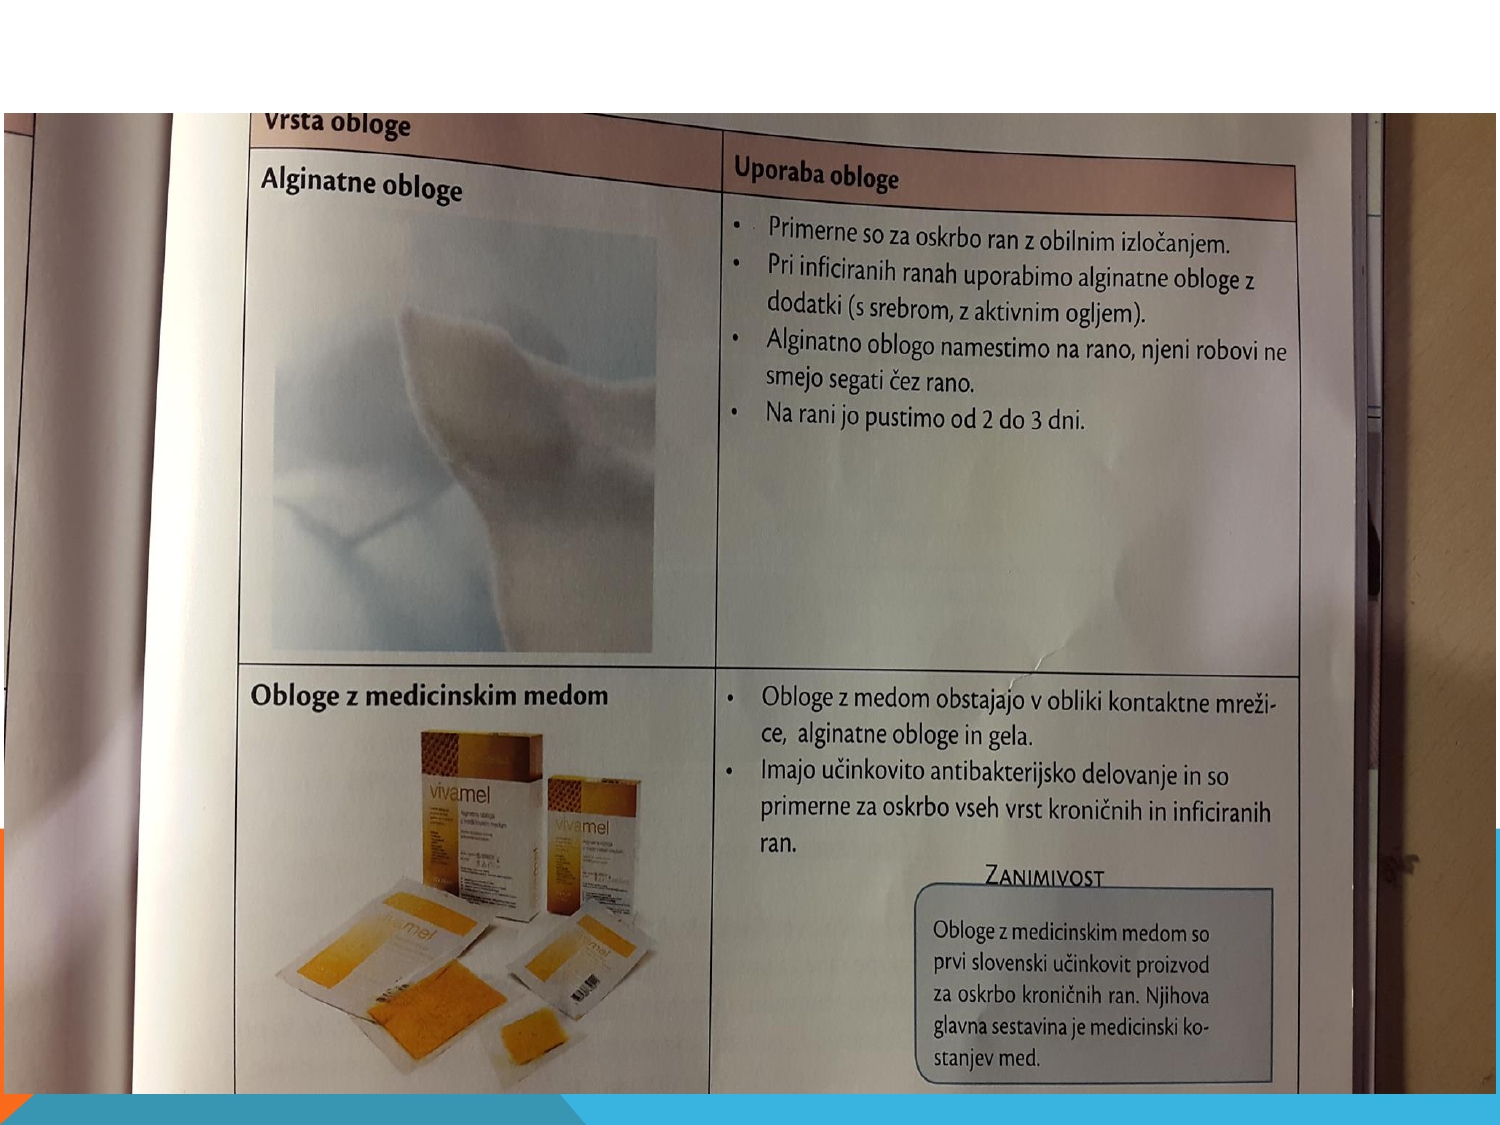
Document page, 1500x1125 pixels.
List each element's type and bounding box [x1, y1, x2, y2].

picture [4, 113, 1496, 1094]
